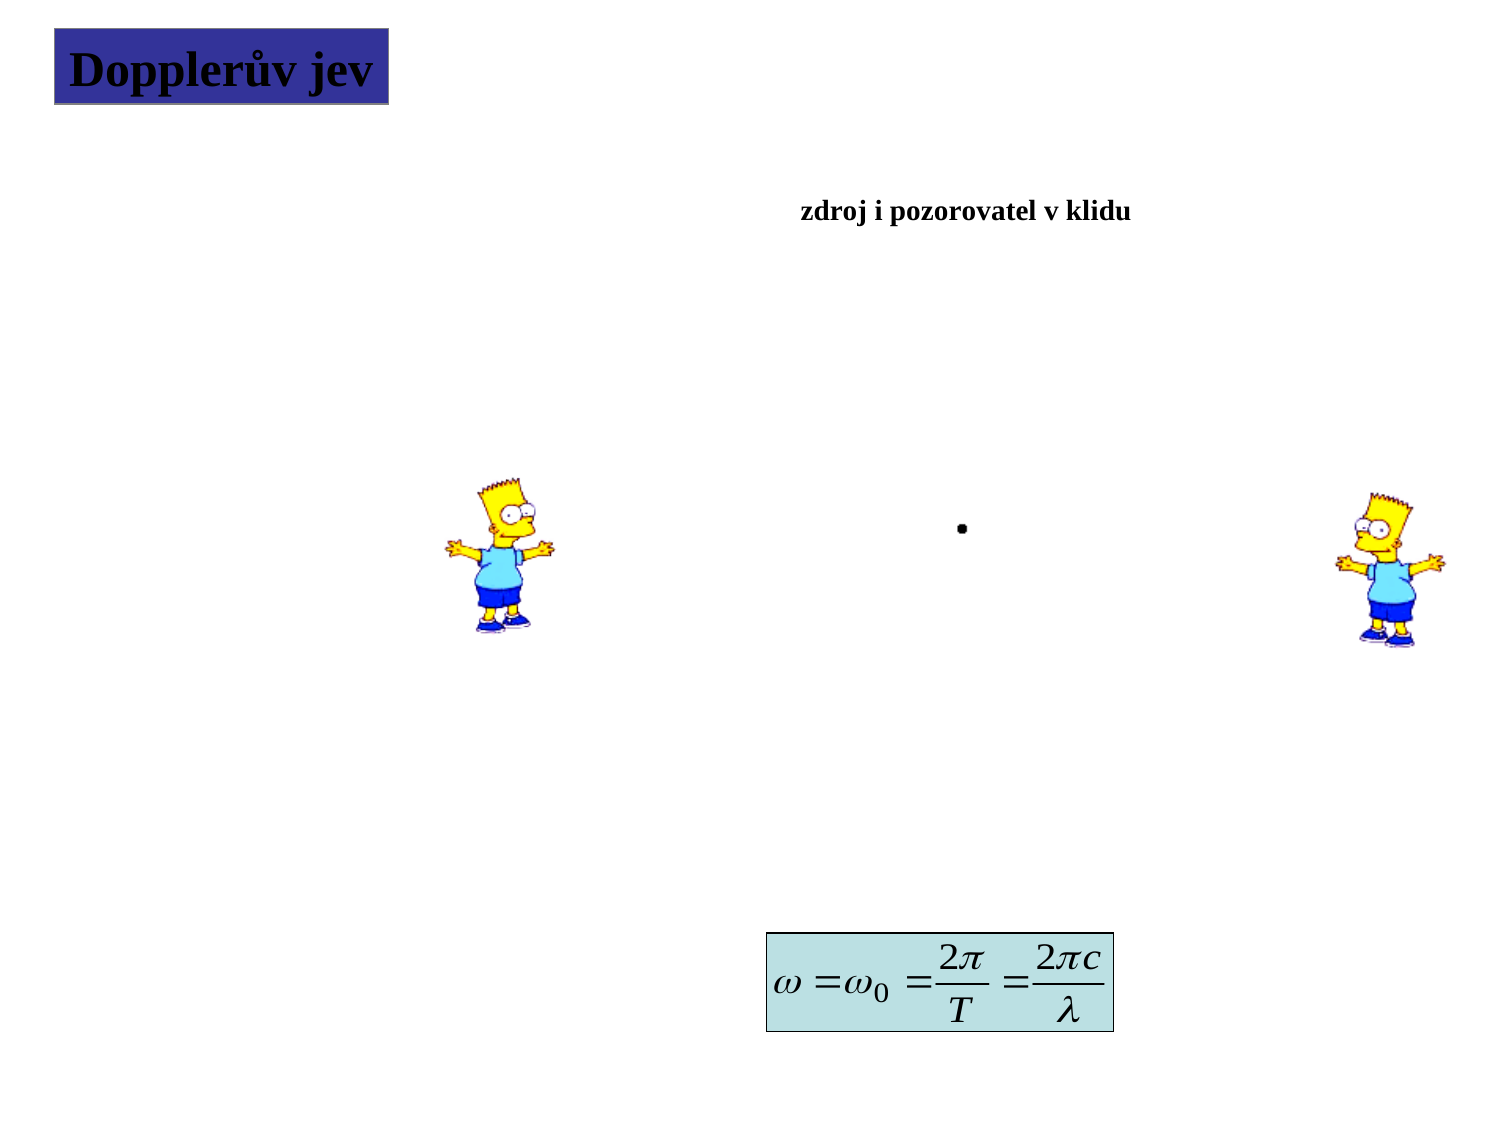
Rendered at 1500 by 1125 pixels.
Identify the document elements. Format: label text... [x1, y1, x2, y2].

picture [737, 324, 1188, 775]
chart [767, 933, 1113, 1031]
picture [1333, 490, 1448, 652]
picture [443, 475, 558, 637]
text_box Dopplerův jev [54, 28, 389, 104]
text_box zdroj i pozorovatel v klidu [785, 184, 1147, 235]
